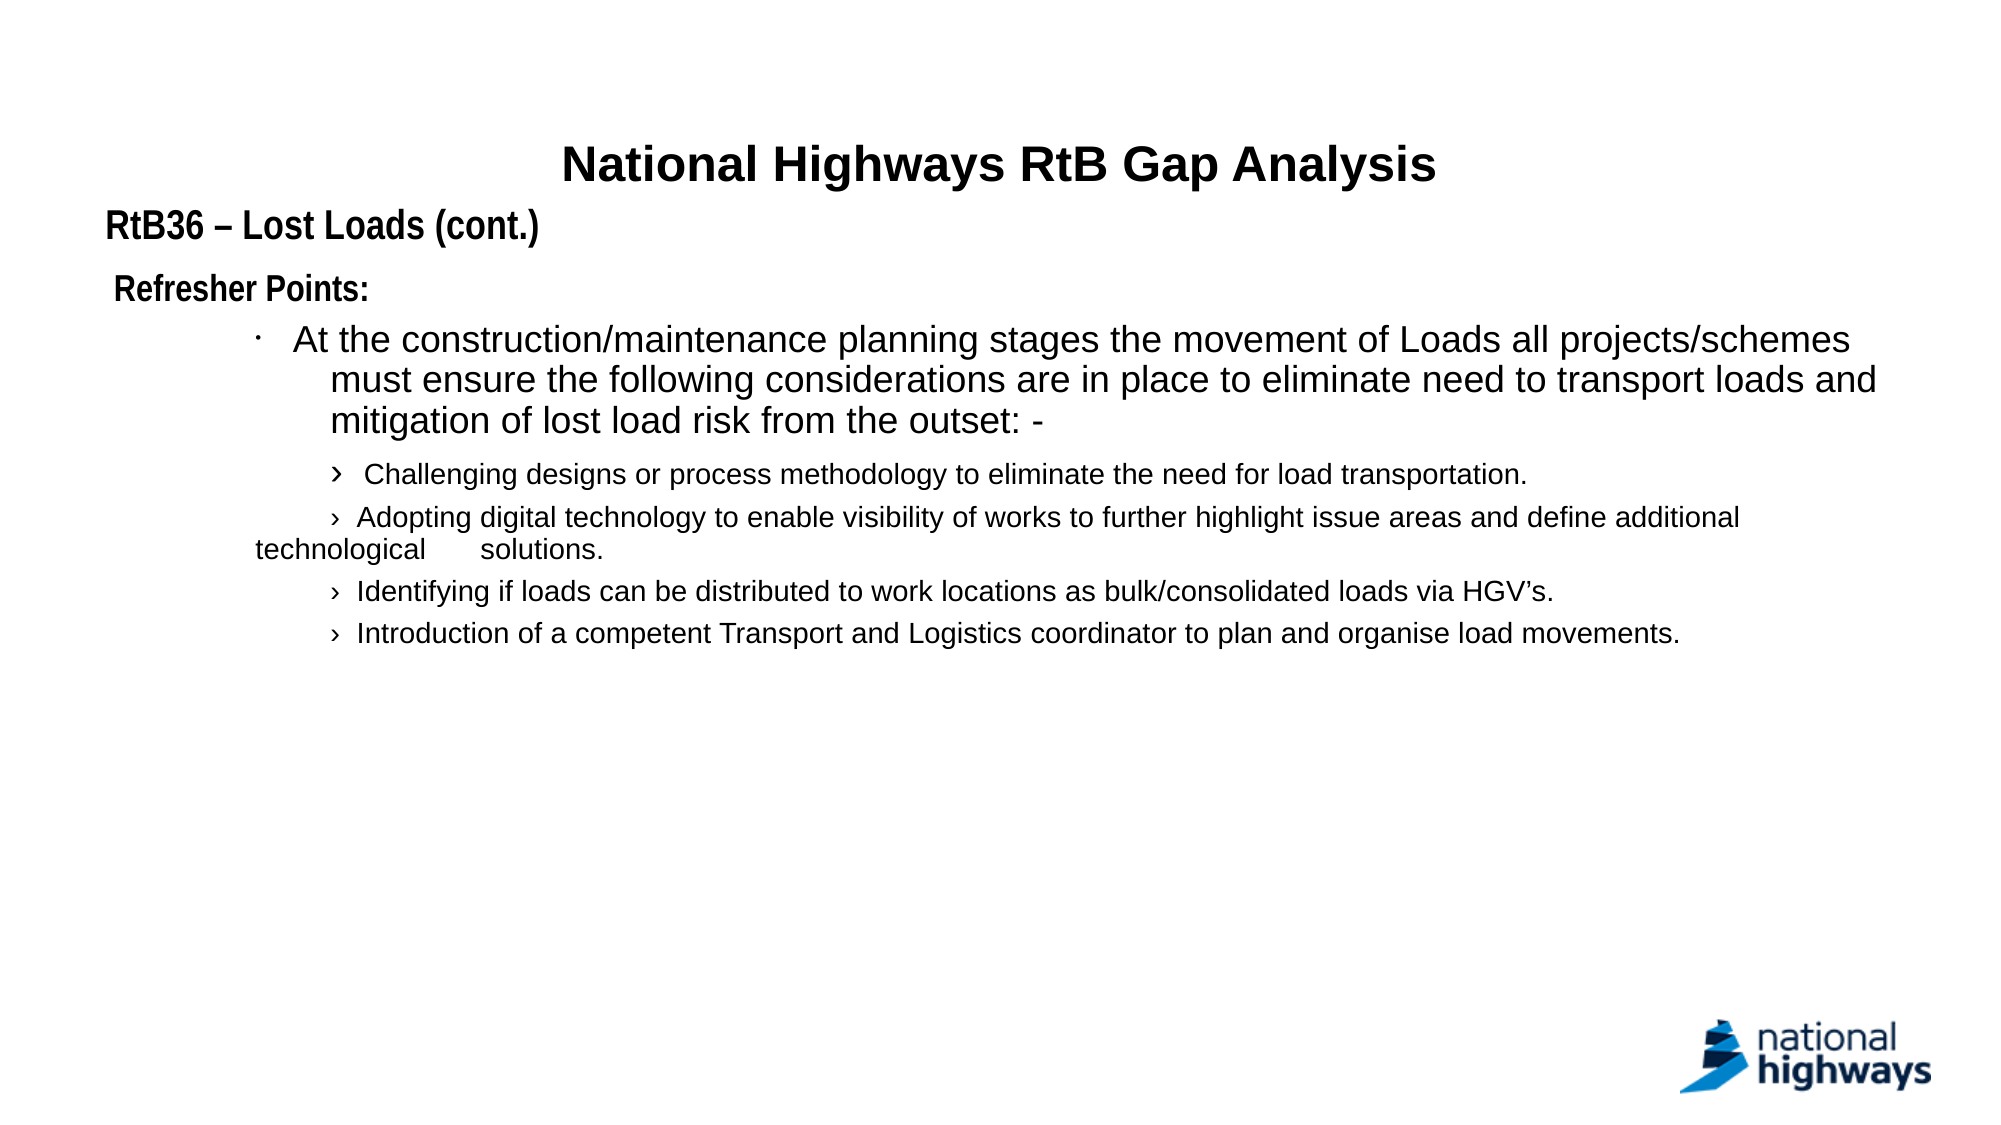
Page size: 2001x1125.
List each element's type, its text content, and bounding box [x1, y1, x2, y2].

title National Highways RtB Gap Analysis [88, 113, 1911, 218]
list RtB36 – Lost Loads (cont.) Refresher Points: At the construction/maintenance planning stages the movement of Loads all projects/schemes must ensure the following considerations are in place to eliminate need to transport loads and mitigation of lost load risk from the outset: - › Challenging designs or process methodology to eliminate the need for load transportation. › Adopting digital technology to enable visibility of works to further highlight issue areas and define additional technological solutions. › Identifying if loads can be distributed to work locations as bulk/consolidated loads via HGV’s. › Introduction of a competent Transport and Logistics coordinator to plan and organise load movements. [90, 195, 1910, 1075]
